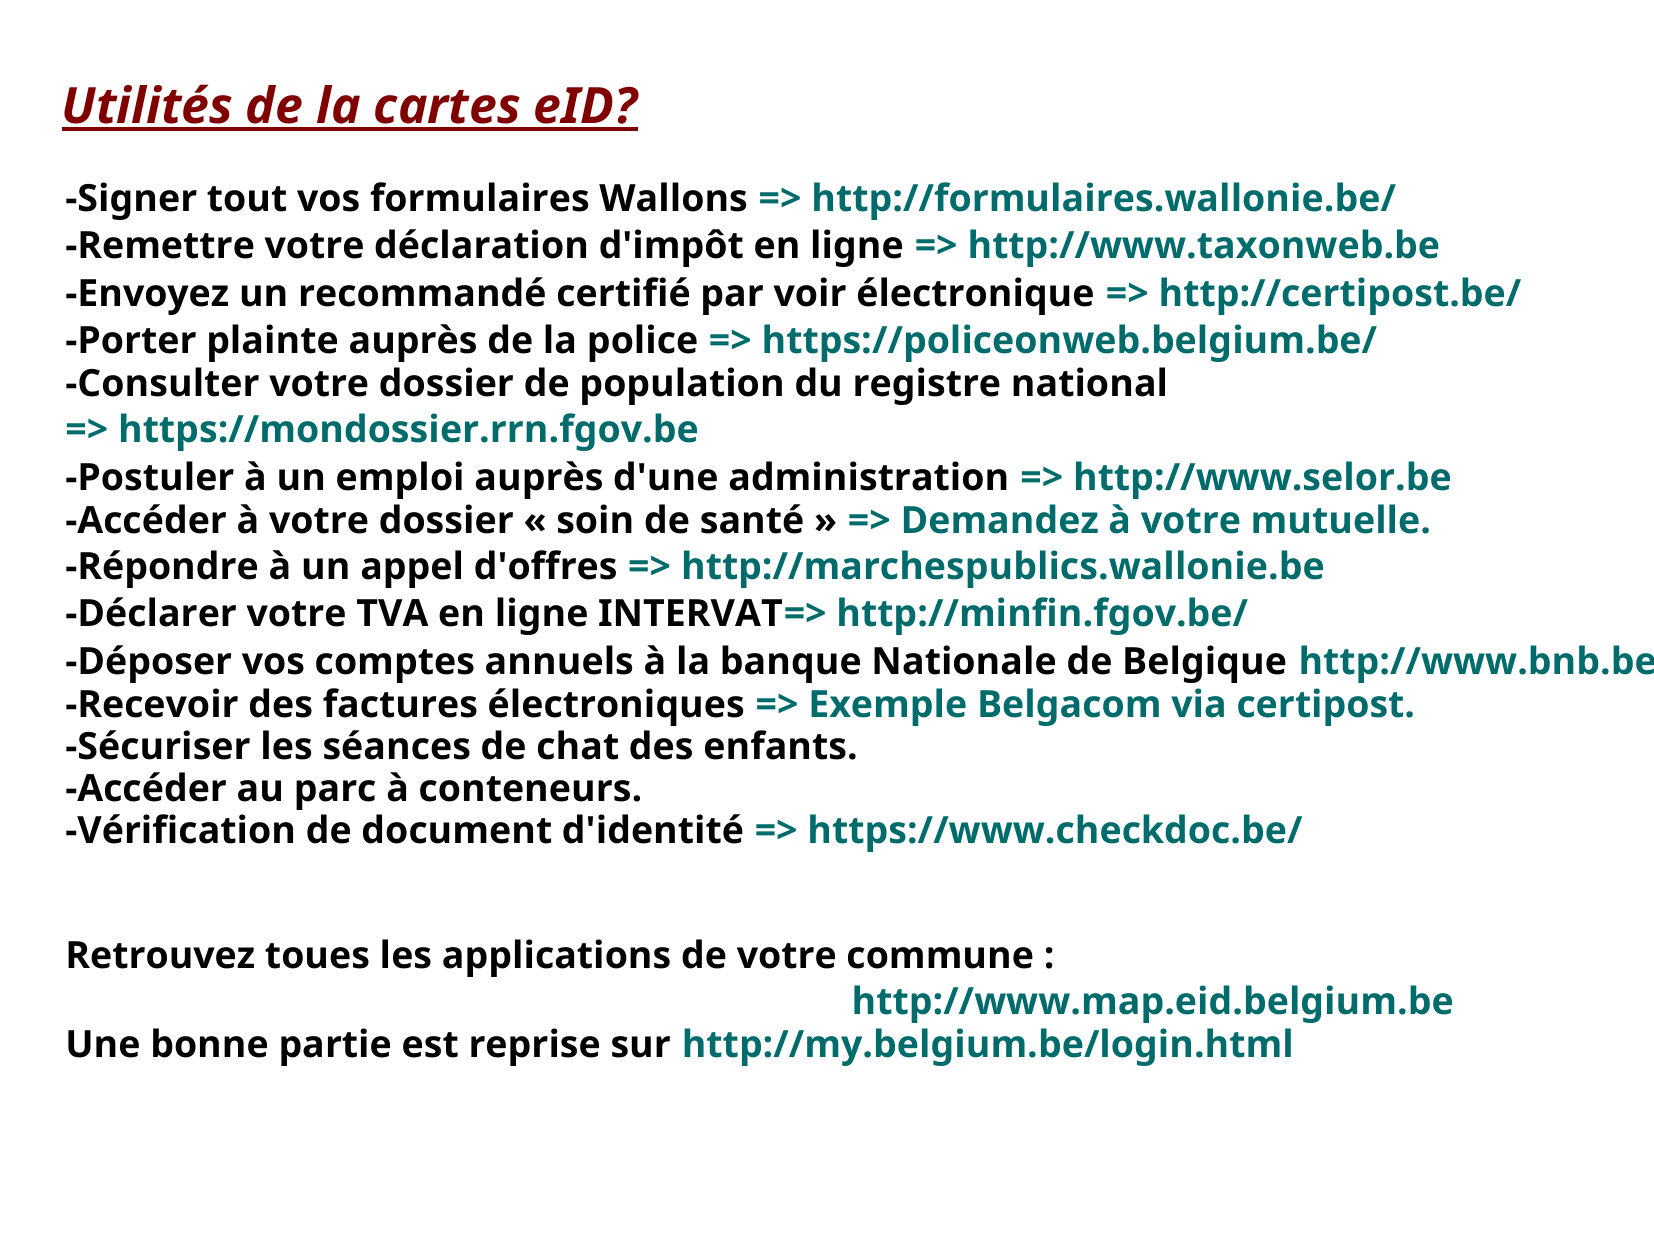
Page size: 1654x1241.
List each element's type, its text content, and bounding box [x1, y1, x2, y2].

picture [0, 0, 1654, 1241]
text_box Utilités de la cartes eID? [47, 55, 1093, 141]
text_box -Signer tout vos formulaires Wallons => http://formulaires.wallonie.be/ -Remettre votre déclaration d'impôt en ligne => http://www.taxonweb.be -Envoyez un recommandé certifié par voir électronique => http://certipost.be/ -Porter plainte auprès de la police => https://policeonweb.belgium.be/ -Consulter votre dossier de population du registre national => https://mondossier.rrn.fgov.be -Postuler à un emploi auprès d'une administration => http://www.selor.be -Accéder à votre dossier « soin de santé » => Demandez à votre mutuelle. -Répondre à un appel d'offres => http://marchespublics.wallonie.be -Déclarer votre TVA en ligne INTERVAT=> http://minfin.fgov.be/ -Déposer vos comptes annuels à la banque Nationale de Belgique http://www.bnb.be -Recevoir des factures électroniques => Exemple Belgacom via certipost. -Sécuriser les séances de chat des enfants. -Accéder au parc à conteneurs. -Vérification de document d'identité => https://www.checkdoc.be/ Retrouvez toues les applications de votre commune : http://www.map.eid.belgium.be Une bonne partie est reprise sur http://my.belgium.be/login.html [50, 166, 1654, 1129]
